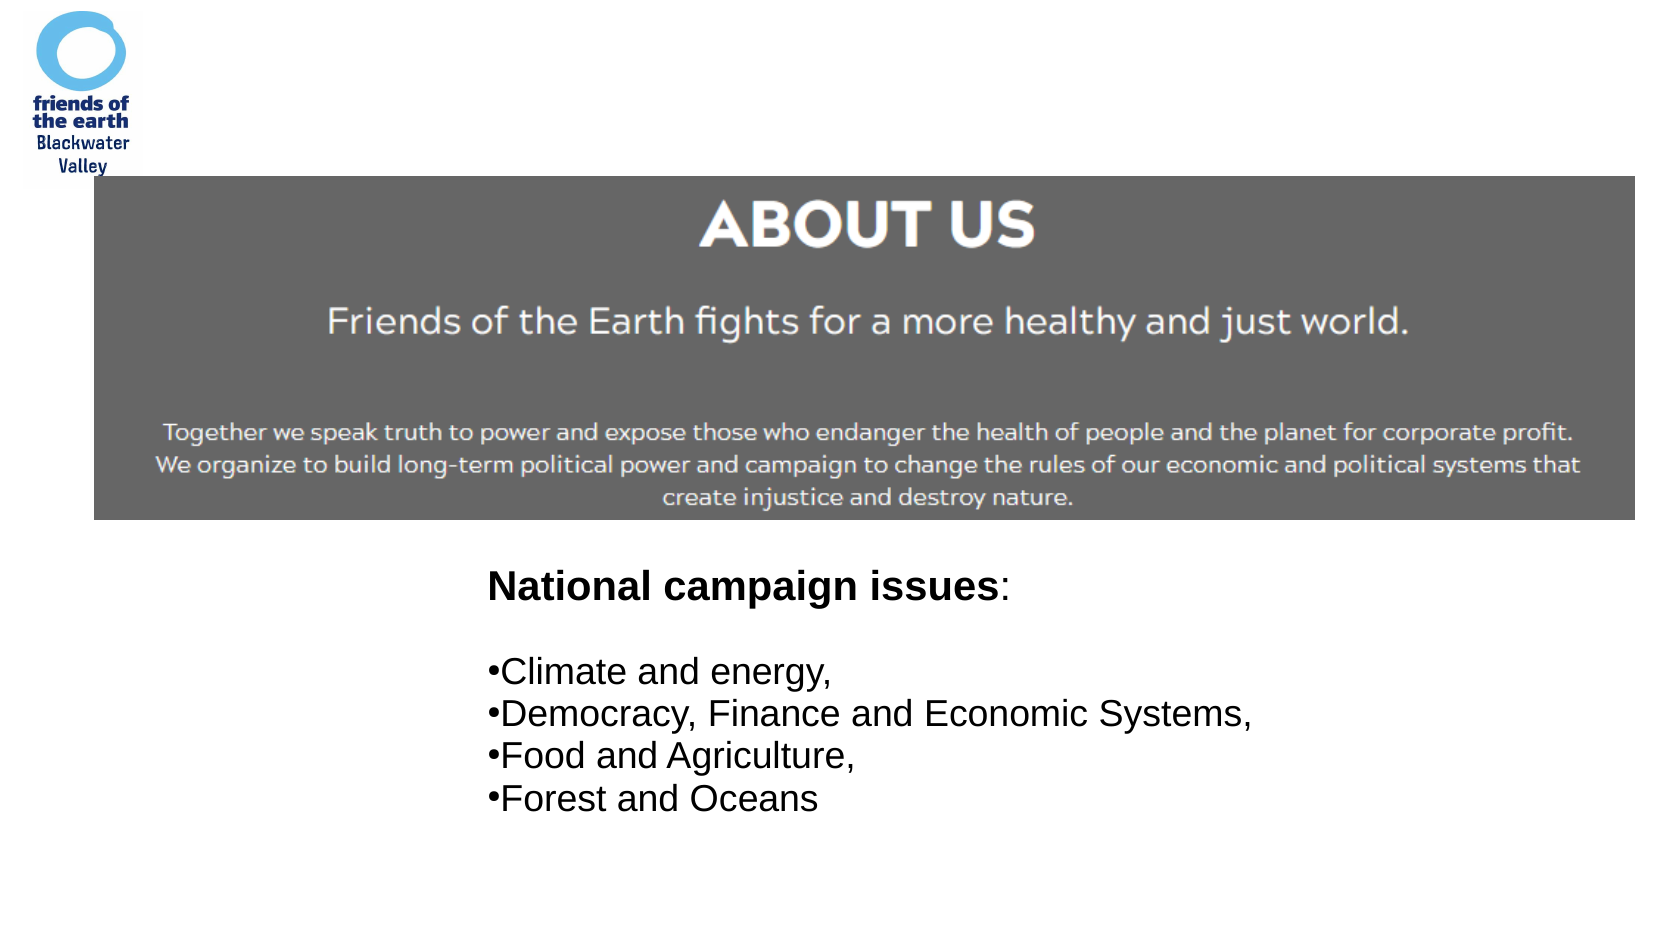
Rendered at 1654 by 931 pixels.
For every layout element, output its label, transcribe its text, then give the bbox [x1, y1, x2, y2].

text_box National campaign issues: Climate and energy, Democracy, Finance and Economic Systems, Food and Agriculture, Forest and Oceans [472, 555, 1371, 864]
picture [23, 11, 1635, 520]
